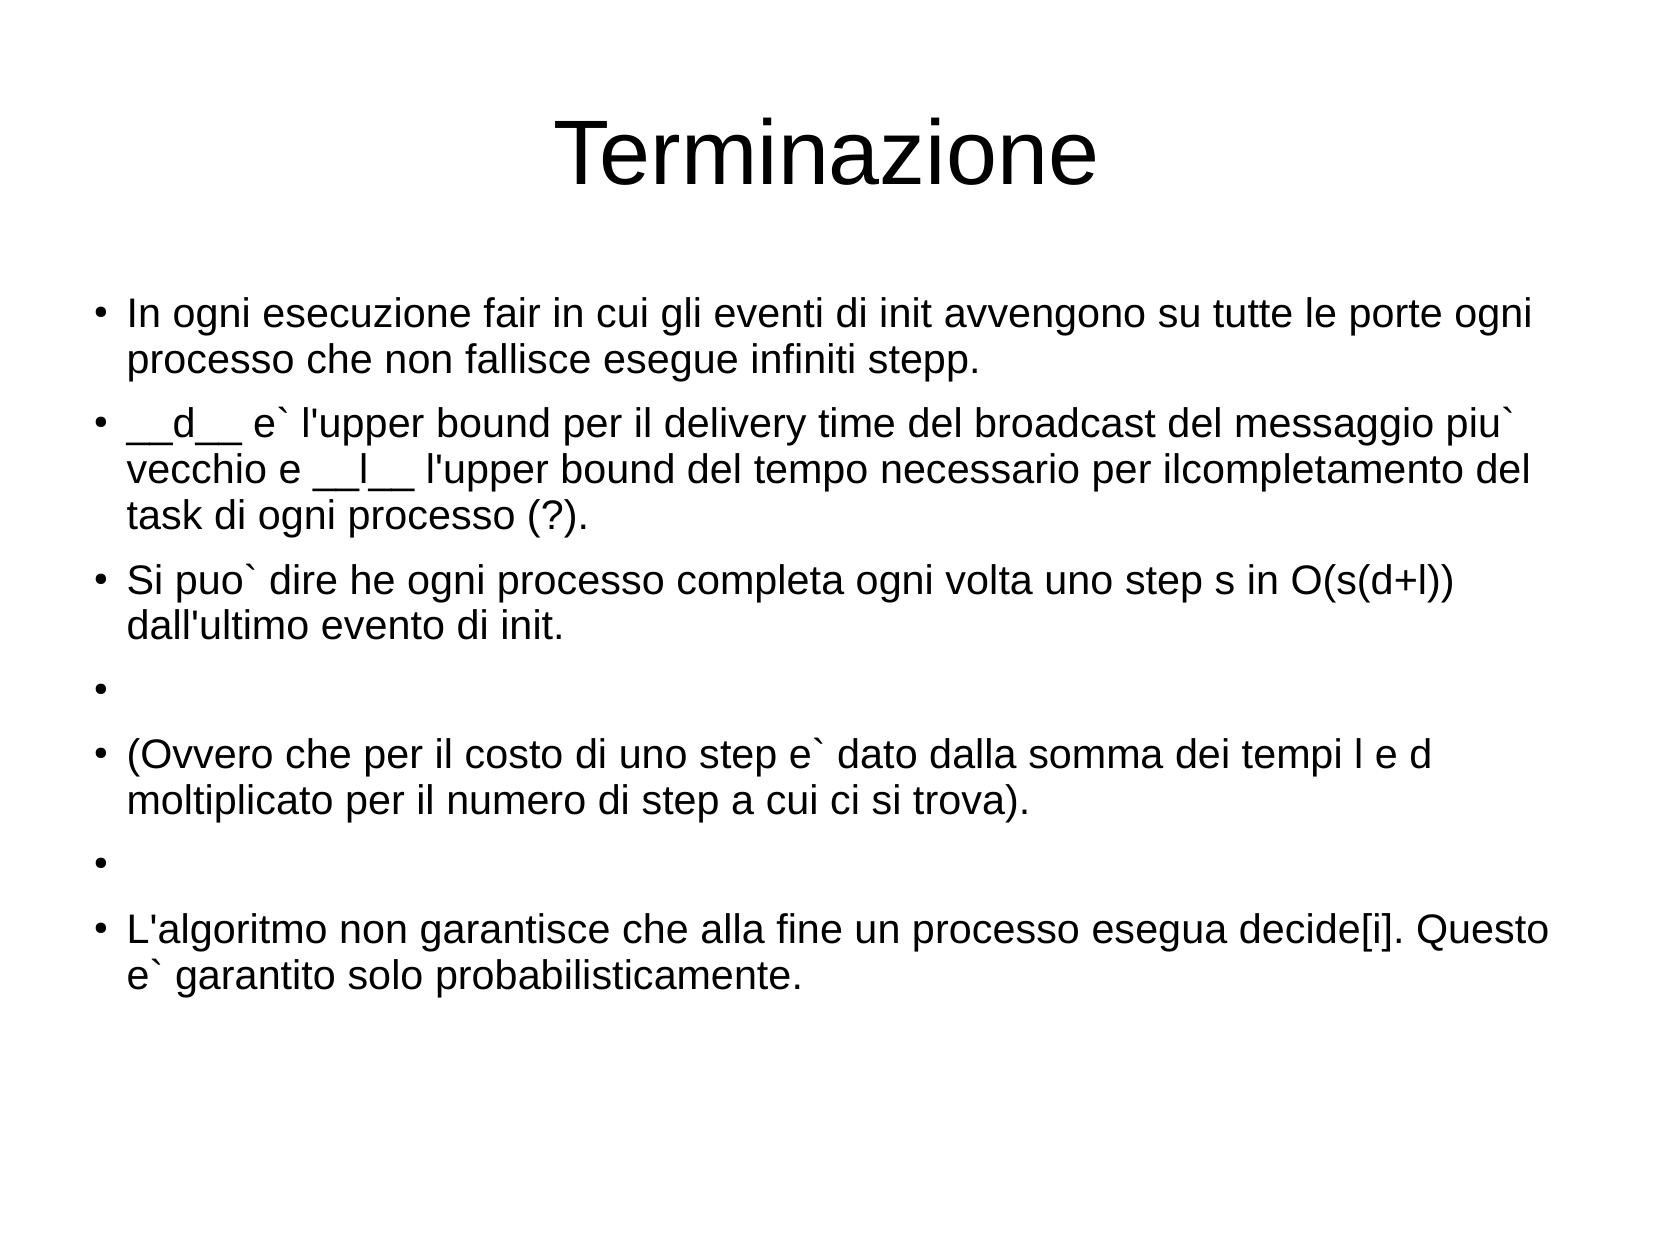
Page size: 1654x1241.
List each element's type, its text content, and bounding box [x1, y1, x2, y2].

title Terminazione [82, 49, 1571, 257]
list In ogni esecuzione fair in cui gli eventi di init avvengono su tutte le porte ogni processo che non fallisce esegue infiniti stepp. __d__ e` l'upper bound per il delivery time del broadcast del messaggio piu` vecchio e __l__ l'upper bound del tempo necessario per ilcompletamento del task di ogni processo (?). Si puo` dire he ogni processo completa ogni volta uno step s in O(s(d+l)) dall'ultimo evento di init. (Ovvero che per il costo di uno step e` dato dalla somma dei tempi l e d moltiplicato per il numero di step a cui ci si trova). L'algoritmo non garantisce che alla fine un processo esegua decide[i]. Questo e` garantito solo probabilisticamente. [82, 290, 1571, 1010]
